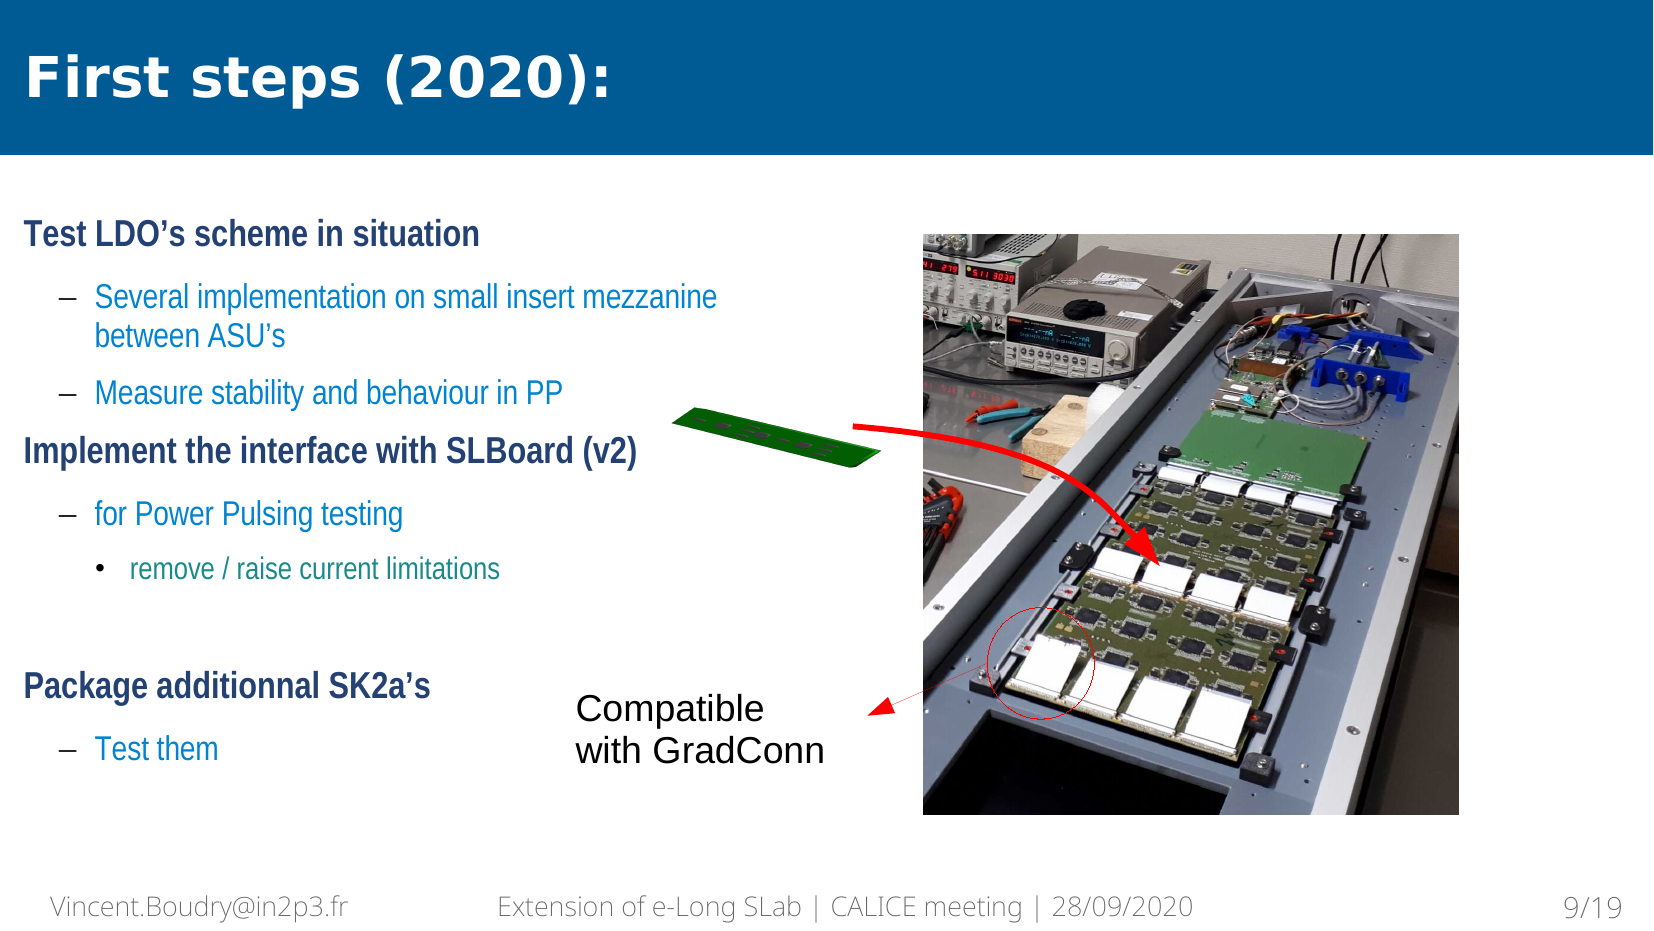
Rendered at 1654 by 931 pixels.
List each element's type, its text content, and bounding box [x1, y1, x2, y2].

list Test LDO’s scheme in situation Several implementation on small insert mezzanine between ASU’s Measure stability and behaviour in PP Implement the interface with SLBoard (v2) for Power Pulsing testing remove / raise current limitations Package additionnal SK2a’s Test them [23, 211, 808, 883]
picture [923, 234, 1459, 815]
text_box Compatible with GradConn [560, 679, 912, 779]
title First steps (2020): [24, 12, 1635, 143]
